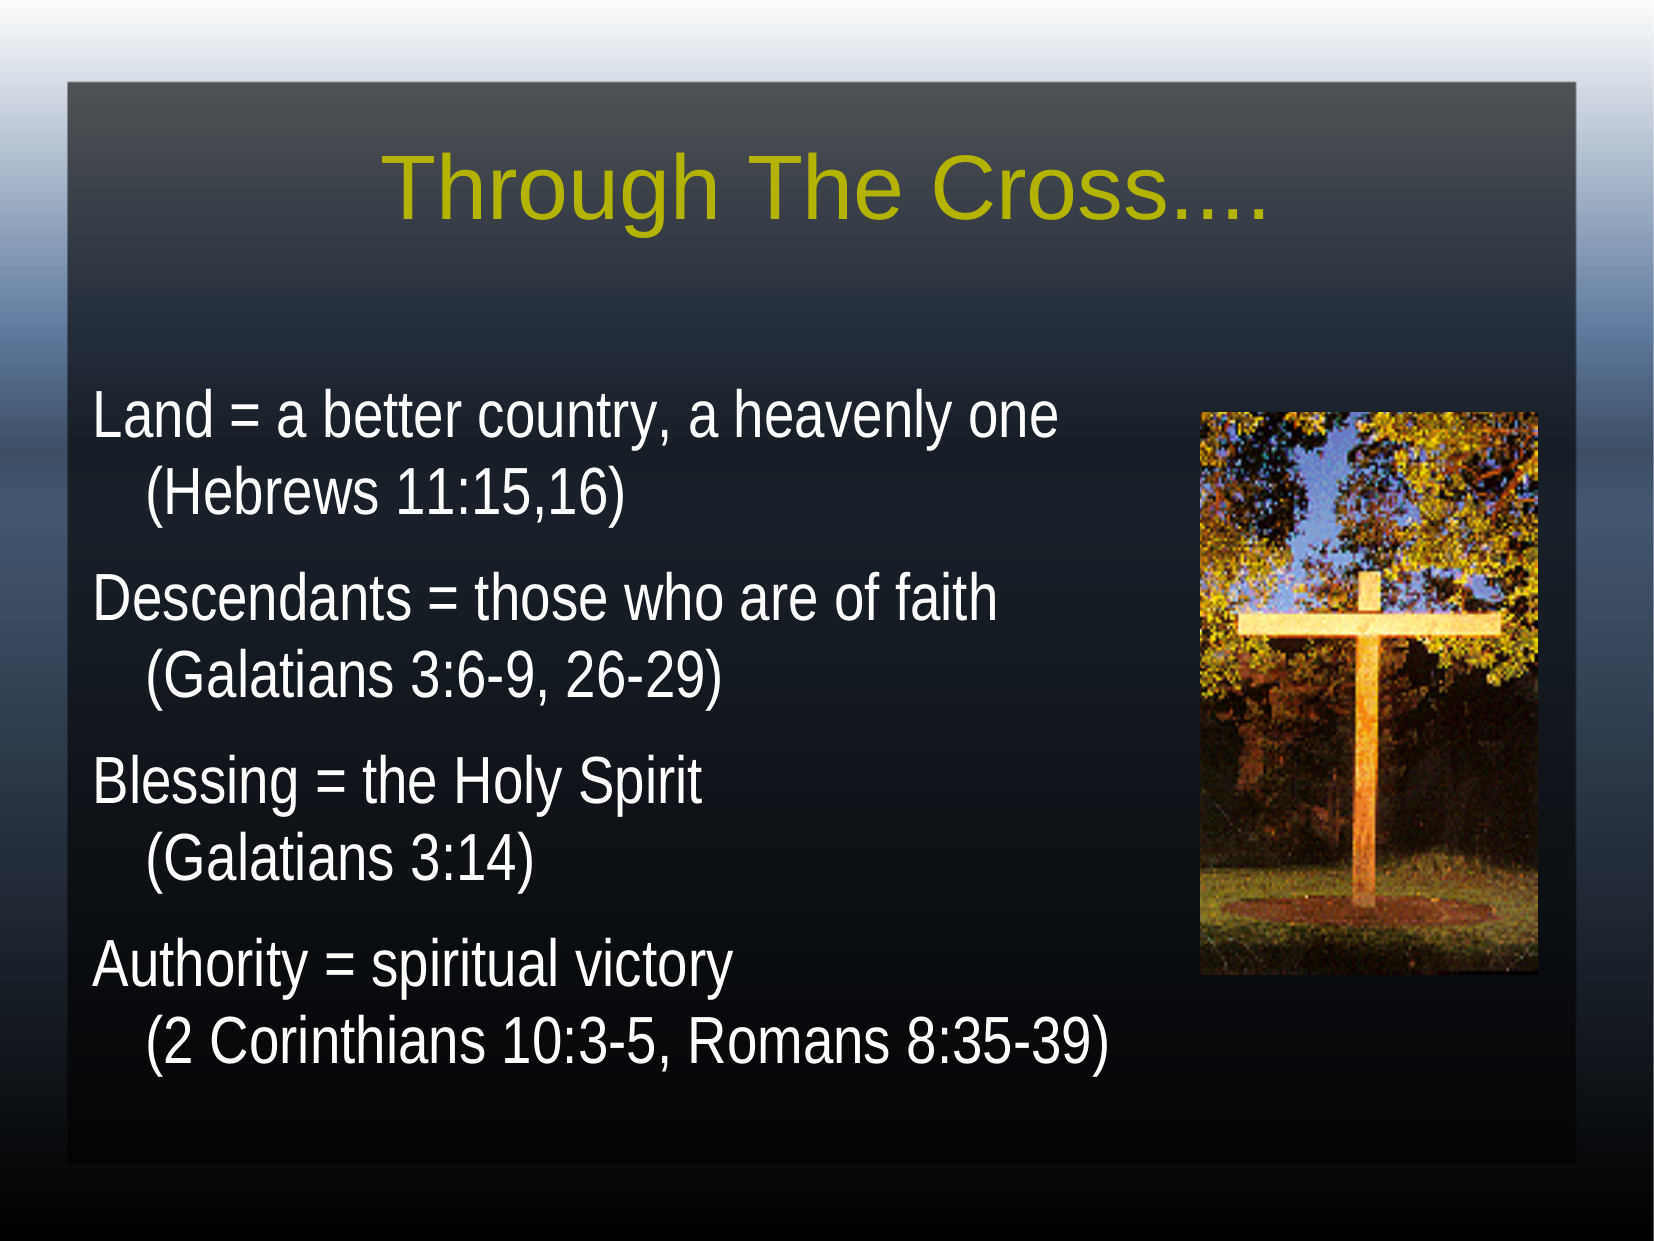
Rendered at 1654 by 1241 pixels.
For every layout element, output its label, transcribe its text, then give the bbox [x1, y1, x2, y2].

picture [0, 0, 1654, 1241]
list Land = a better country, a heavenly one (Hebrews 11:15,16) Descendants = those who are of faith (Galatians 3:6-9, 26-29) Blessing = the Holy Spirit (Galatians 3:14) Authority = spiritual victory (2 Corinthians 10:3-5, Romans 8:35-39) [75, 375, 1126, 1111]
title Through The Cross.... [82, 92, 1571, 285]
